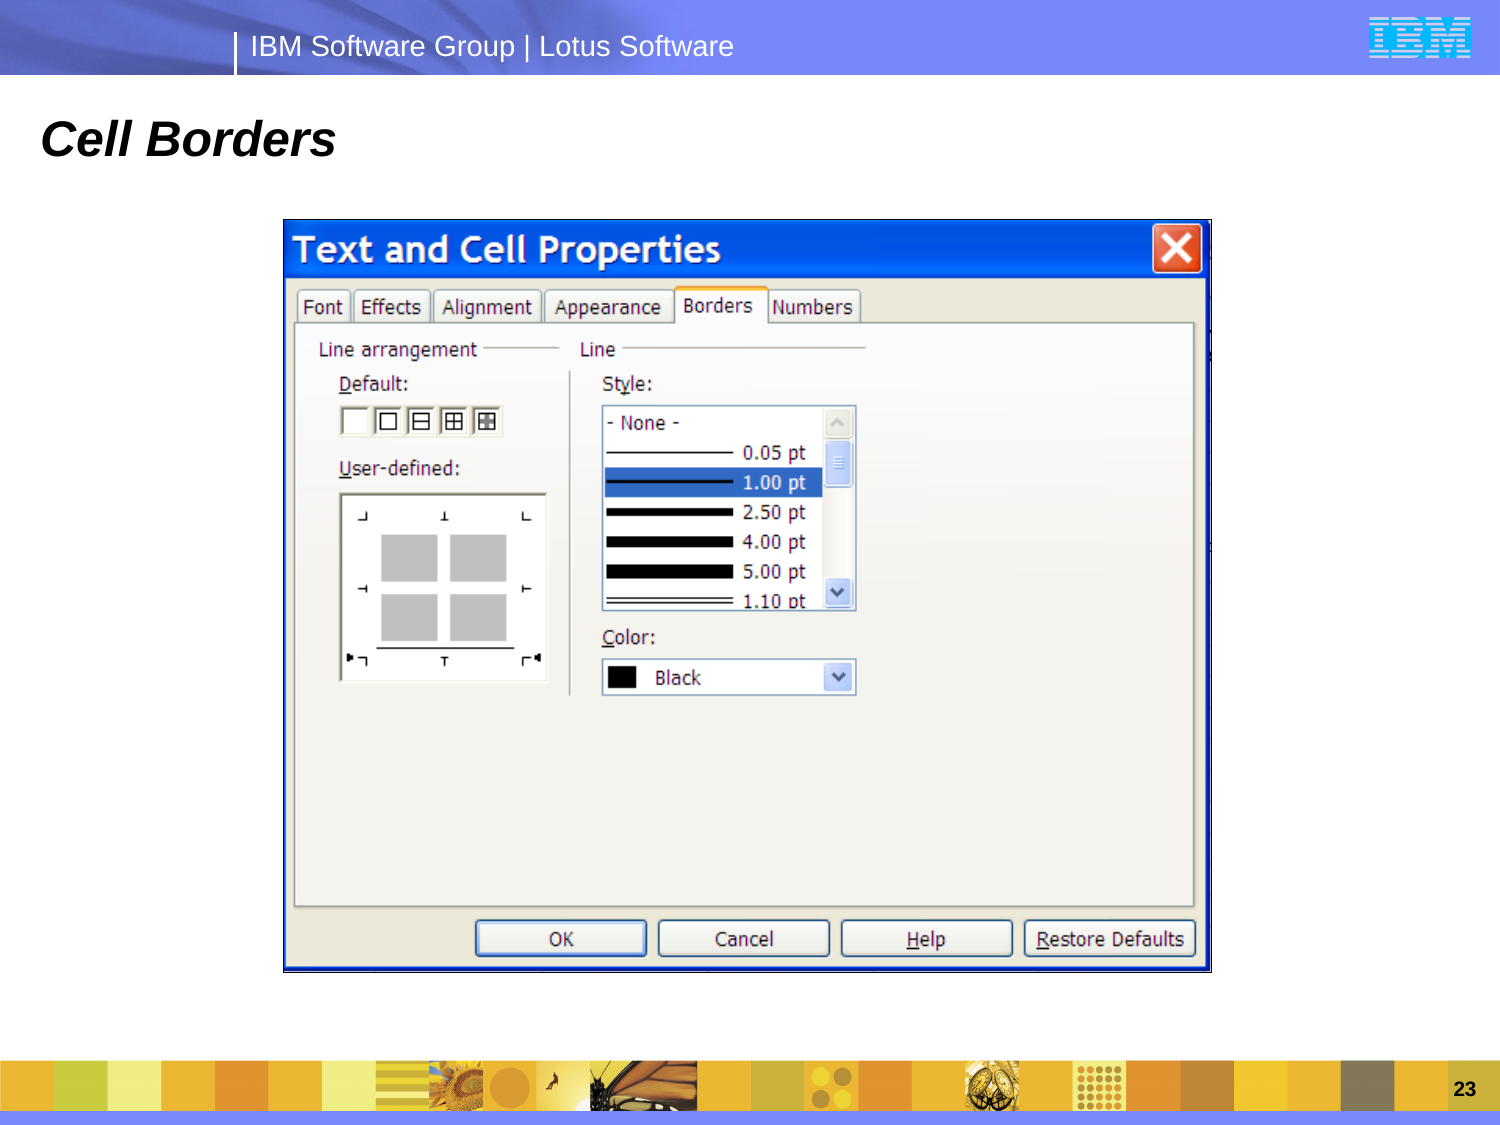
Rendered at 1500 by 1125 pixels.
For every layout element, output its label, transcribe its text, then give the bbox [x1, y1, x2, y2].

picture [0, 1060, 1500, 1111]
picture [283, 219, 1212, 973]
title Cell Borders [25, 106, 1378, 189]
picture [0, 0, 1500, 75]
